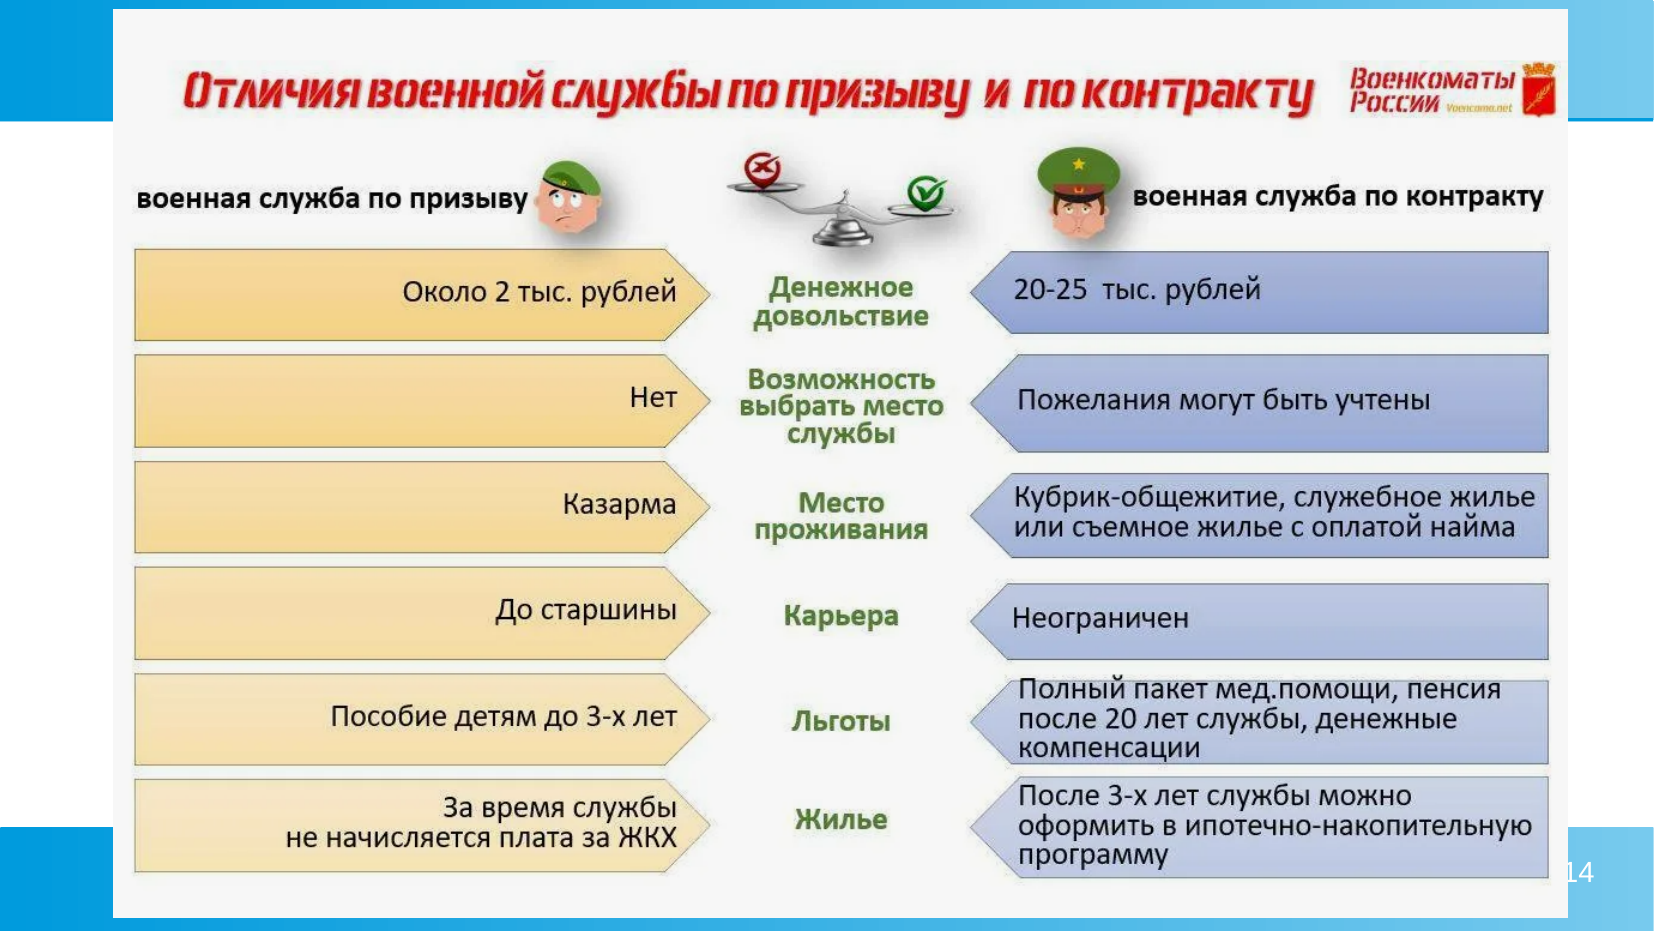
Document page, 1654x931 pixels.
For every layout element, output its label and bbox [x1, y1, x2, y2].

picture [113, 9, 1568, 919]
